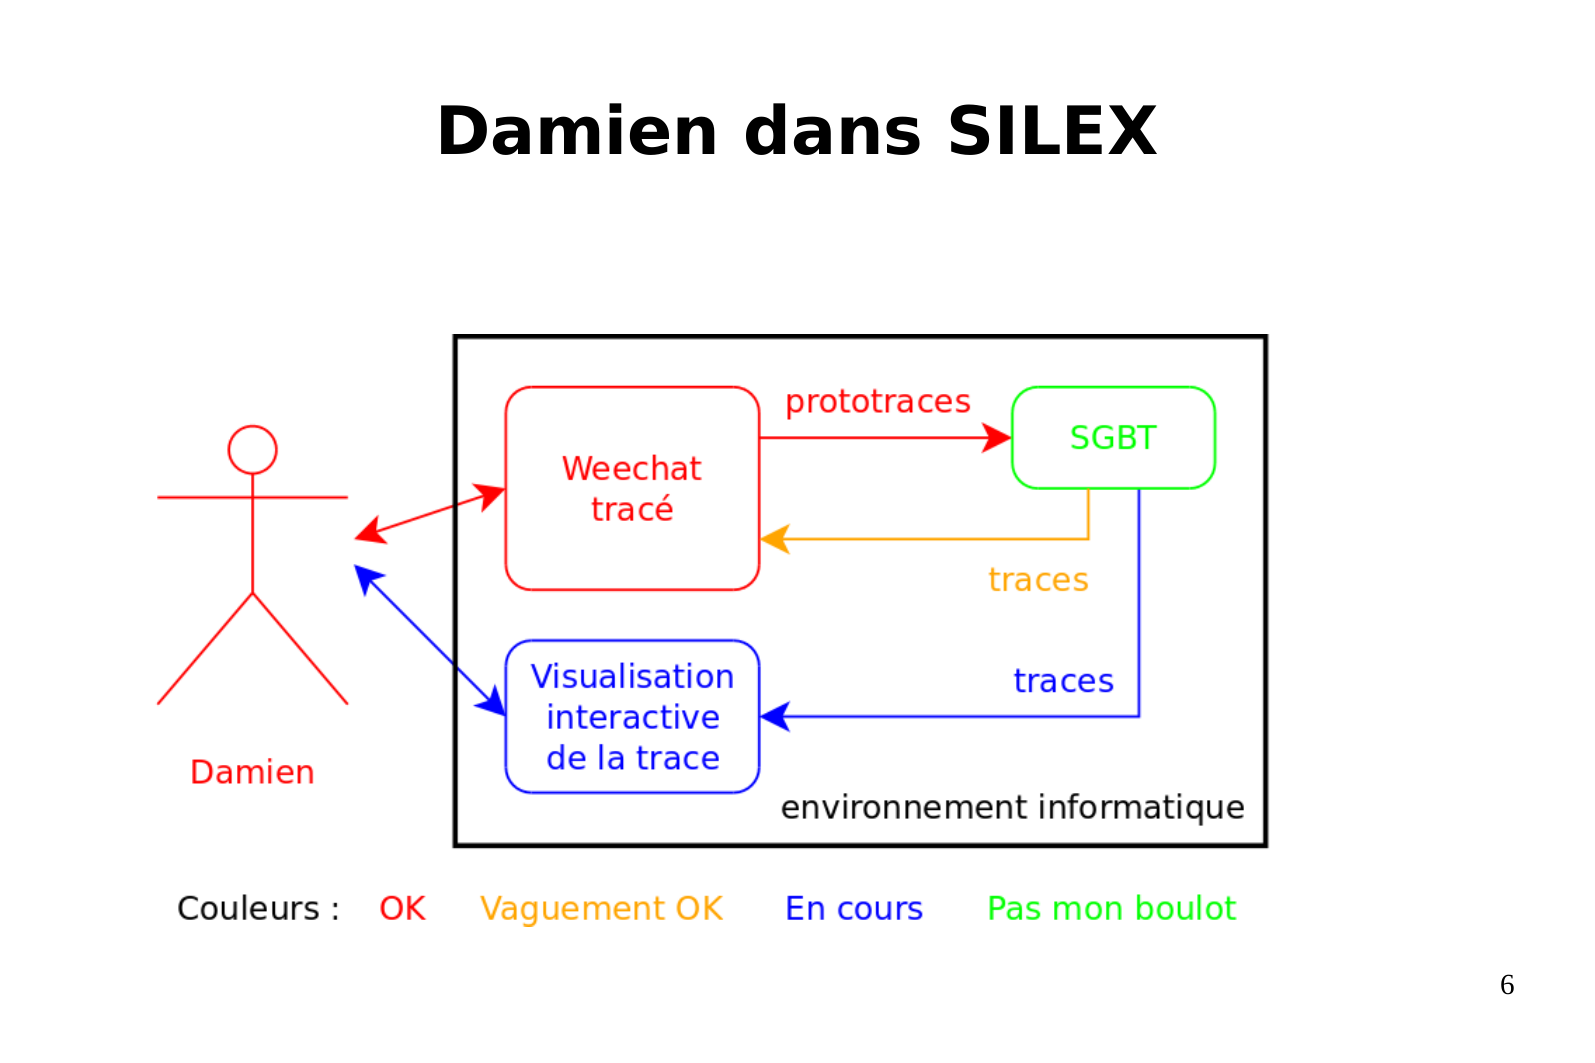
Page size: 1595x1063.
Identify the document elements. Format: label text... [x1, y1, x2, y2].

chart [79, 248, 1515, 951]
title Damien dans SILEX [79, 49, 1515, 213]
